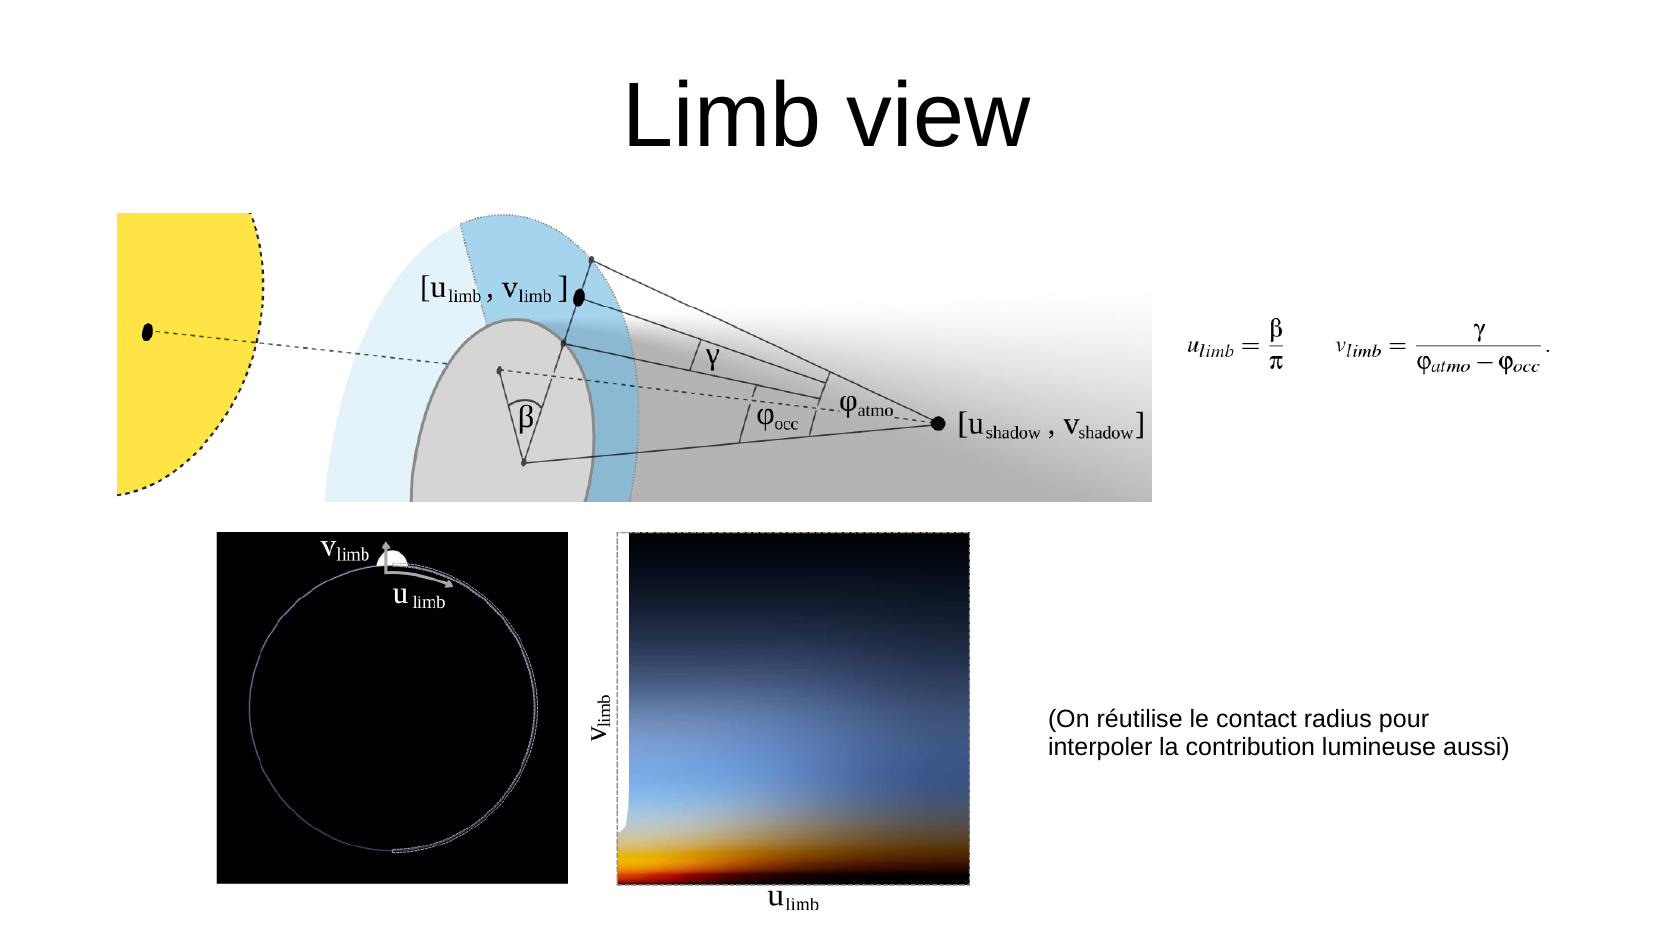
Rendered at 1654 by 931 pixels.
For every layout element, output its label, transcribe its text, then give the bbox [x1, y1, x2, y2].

title Limb view [82, 37, 1571, 193]
picture [1176, 308, 1654, 384]
picture [208, 527, 975, 916]
picture [115, 210, 1152, 502]
text_box (On réutilise le contact radius pour interpoler la contribution lumineuse aussi) [1033, 696, 1536, 768]
